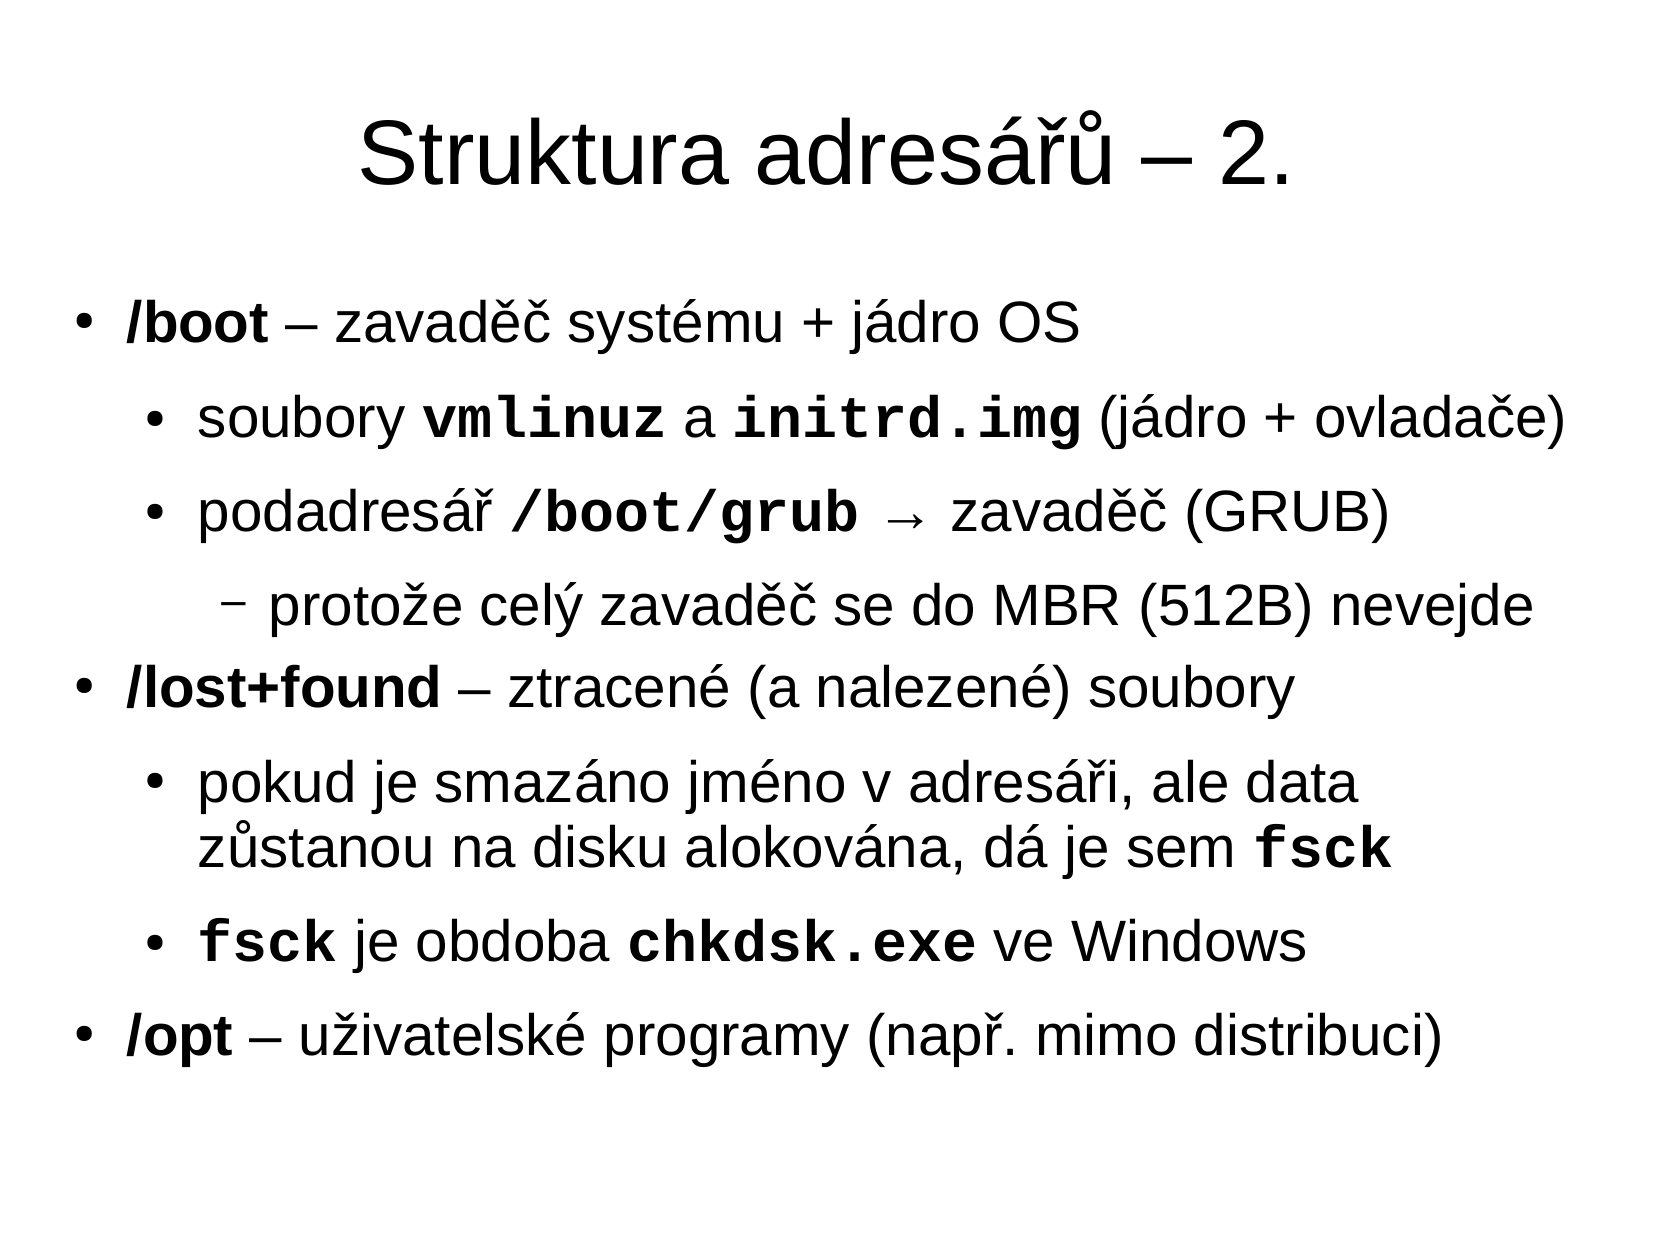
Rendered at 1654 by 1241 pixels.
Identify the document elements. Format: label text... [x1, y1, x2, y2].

list /boot – zavaděč systému + jádro OS soubory vmlinuz a initrd.img (jádro + ovladače) podadresář /boot/grub → zavaděč (GRUB) protože celý zavaděč se do MBR (512B) nevejde /lost+found – ztracené (a nalezené) soubory pokud je smazáno jméno v adresáři, ale data zůstanou na disku alokována, dá je sem fsck fsck je obdoba chkdsk.exe ve Windows /opt – uživatelské programy (např. mimo distribuci) [56, 290, 1598, 1094]
title Struktura adresářů – 2. [82, 56, 1571, 250]
